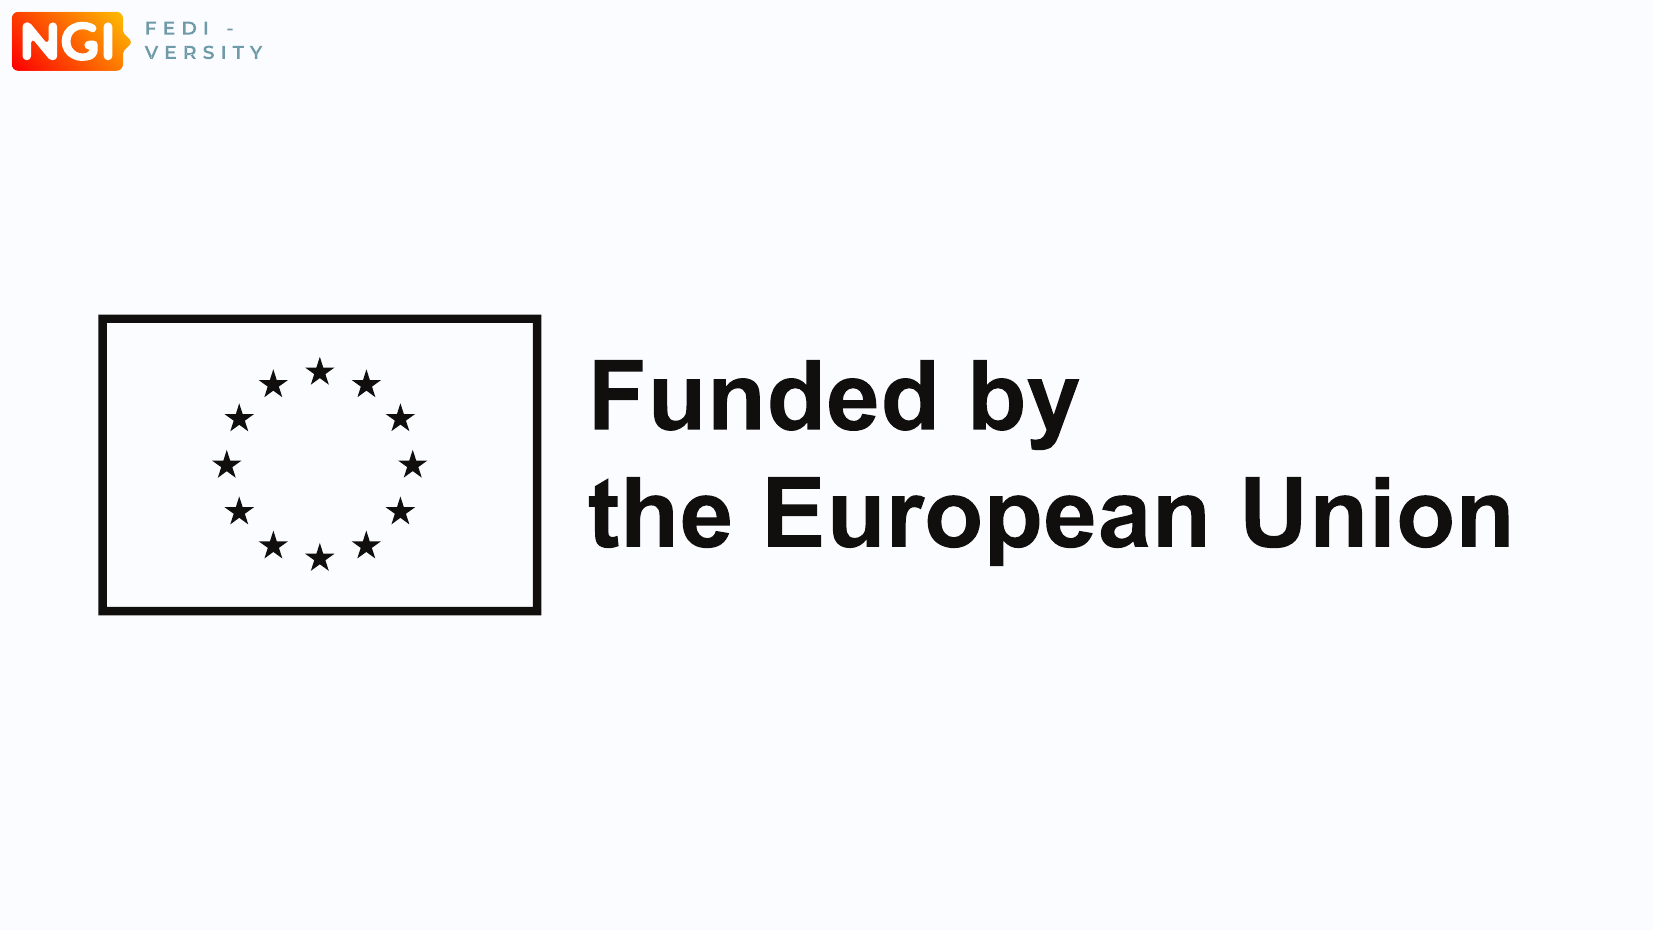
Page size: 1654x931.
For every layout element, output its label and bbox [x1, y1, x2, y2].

picture [82, 298, 1571, 632]
